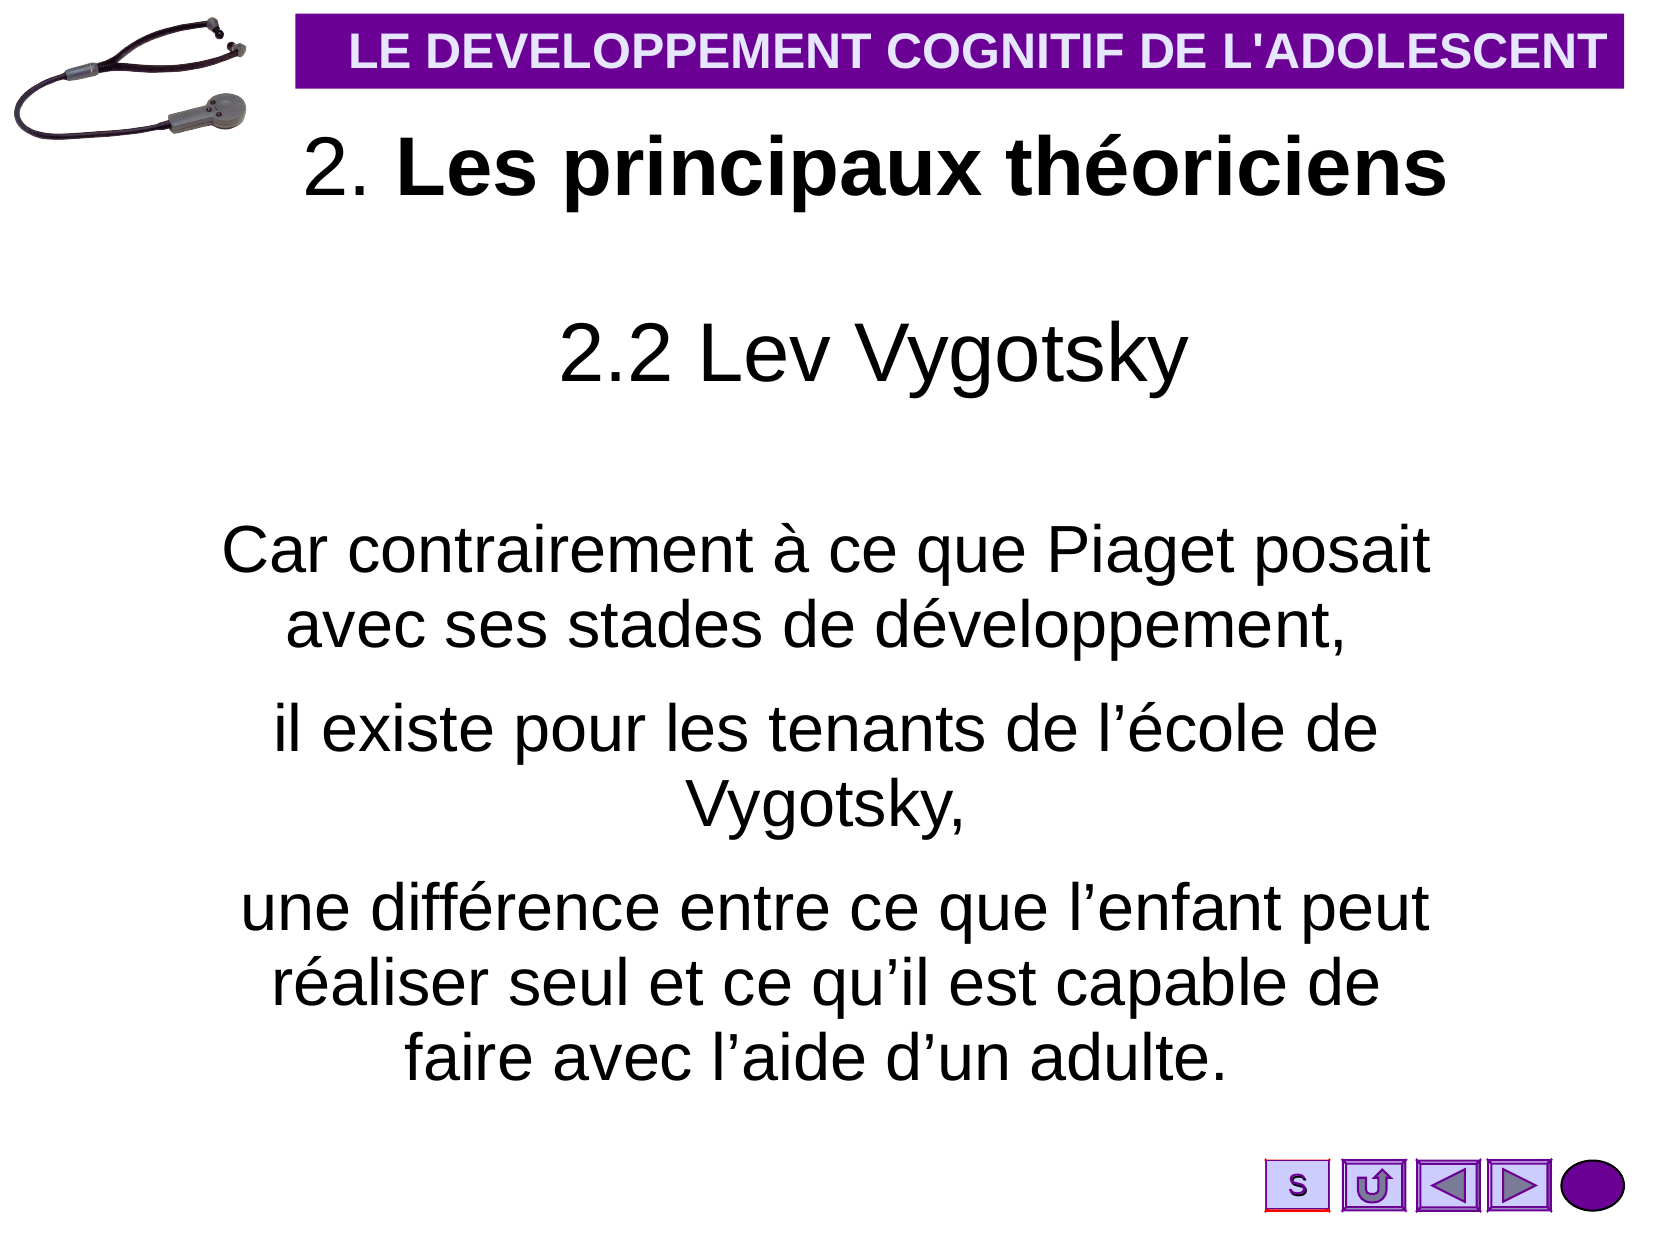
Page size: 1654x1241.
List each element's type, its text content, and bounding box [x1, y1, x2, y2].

text_box 2. Les principaux théoriciens 2.2 Lev Vygotsky [287, 112, 1466, 407]
text_box [1561, 1160, 1625, 1211]
picture [8, 8, 260, 153]
list Car contrairement à ce que Piaget posait avec ses stades de développement, il existe pour les tenants de l’école de Vygotsky, une différence entre ce que l’enfant peut réaliser seul et ce qu’il est capable de faire avec l’aide d’un adulte. [189, 400, 1465, 1102]
text_box LE DEVELOPPEMENT COGNITIF DE L'ADOLESCENT [295, 13, 1625, 89]
